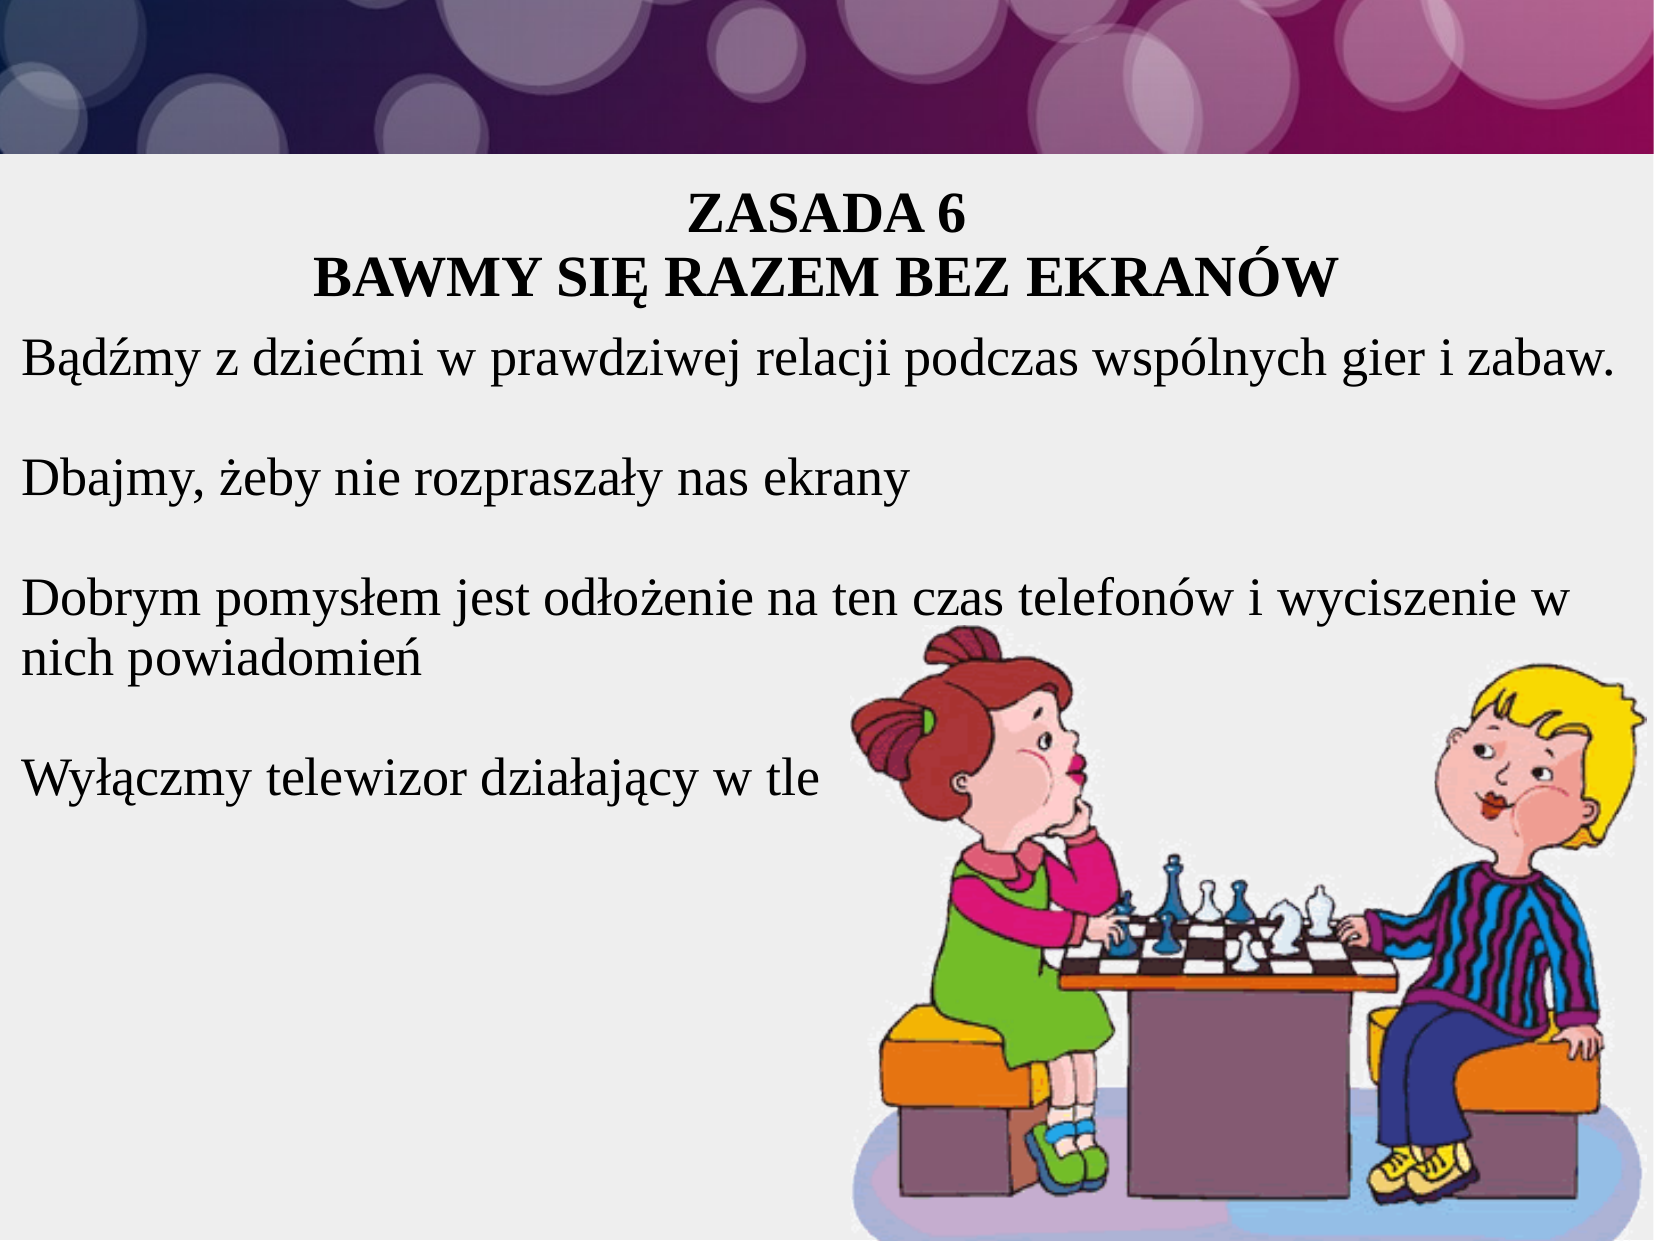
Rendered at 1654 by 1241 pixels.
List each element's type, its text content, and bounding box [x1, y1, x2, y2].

picture [0, 0, 1654, 154]
title ZASADA 6 BAWMY SIĘ RAZEM BEZ EKRANÓW [82, 159, 1571, 260]
text_box Bądźmy z dziećmi w prawdziwej relacji podczas wspólnych gier i zabaw. Dbajmy, żeby nie rozpraszały nas ekrany Dobrym pomysłem jest odłożenie na ten czas telefonów i wyciszenie w nich powiadomień Wyłączmy telewizor działający w tle [6, 260, 1654, 815]
picture [850, 815, 1647, 1241]
